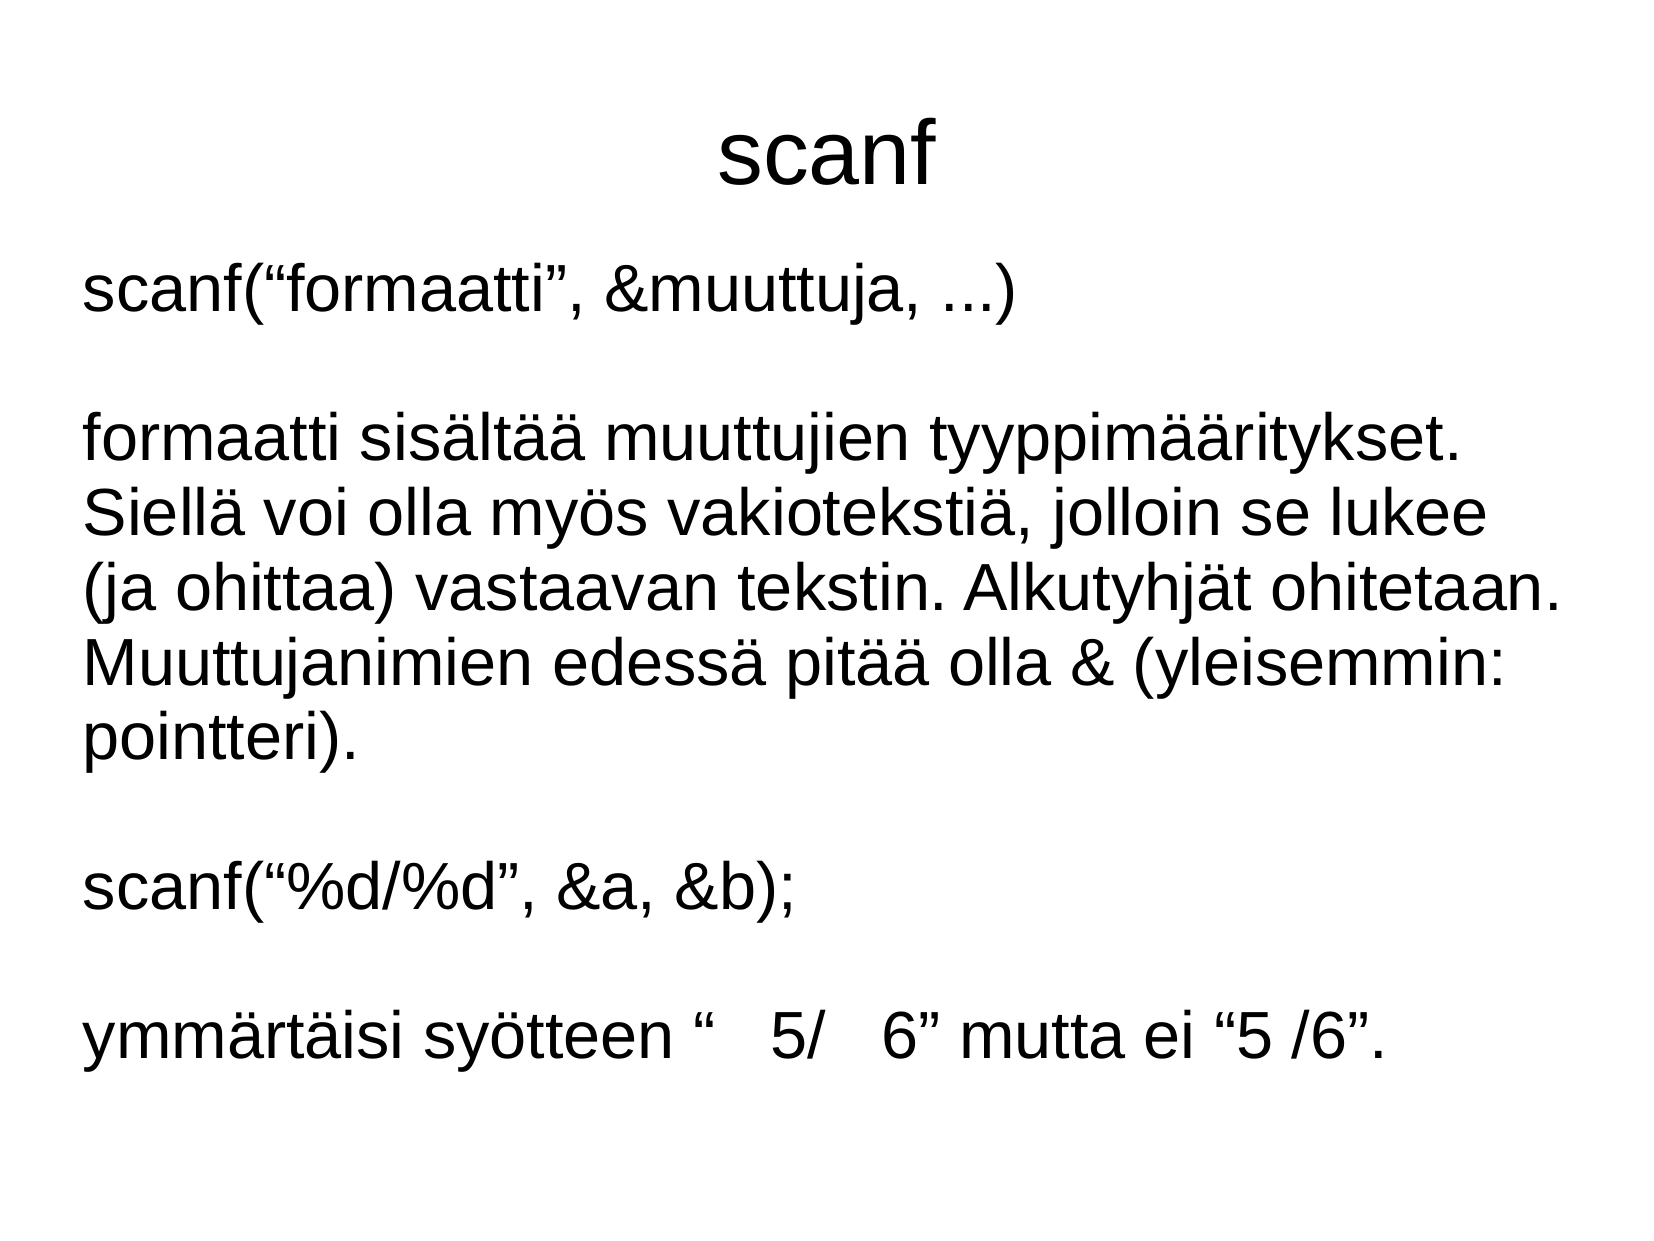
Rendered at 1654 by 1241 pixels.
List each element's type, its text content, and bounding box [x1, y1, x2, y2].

title scanf [82, 56, 1571, 250]
subtitle scanf(“formaatti”, &muuttuja, ...) formaatti sisältää muuttujien tyyppimääritykset. Siellä voi olla myös vakiotekstiä, jolloin se lukee (ja ohittaa) vastaavan tekstin. Alkutyhjät ohitetaan. Muuttujanimien edessä pitää olla & (yleisemmin: pointteri). scanf(“%d/%d”, &a, &b); ymmärtäisi syötteen “ 5/ 6” mutta ei “5 /6”. [82, 250, 1571, 1149]
